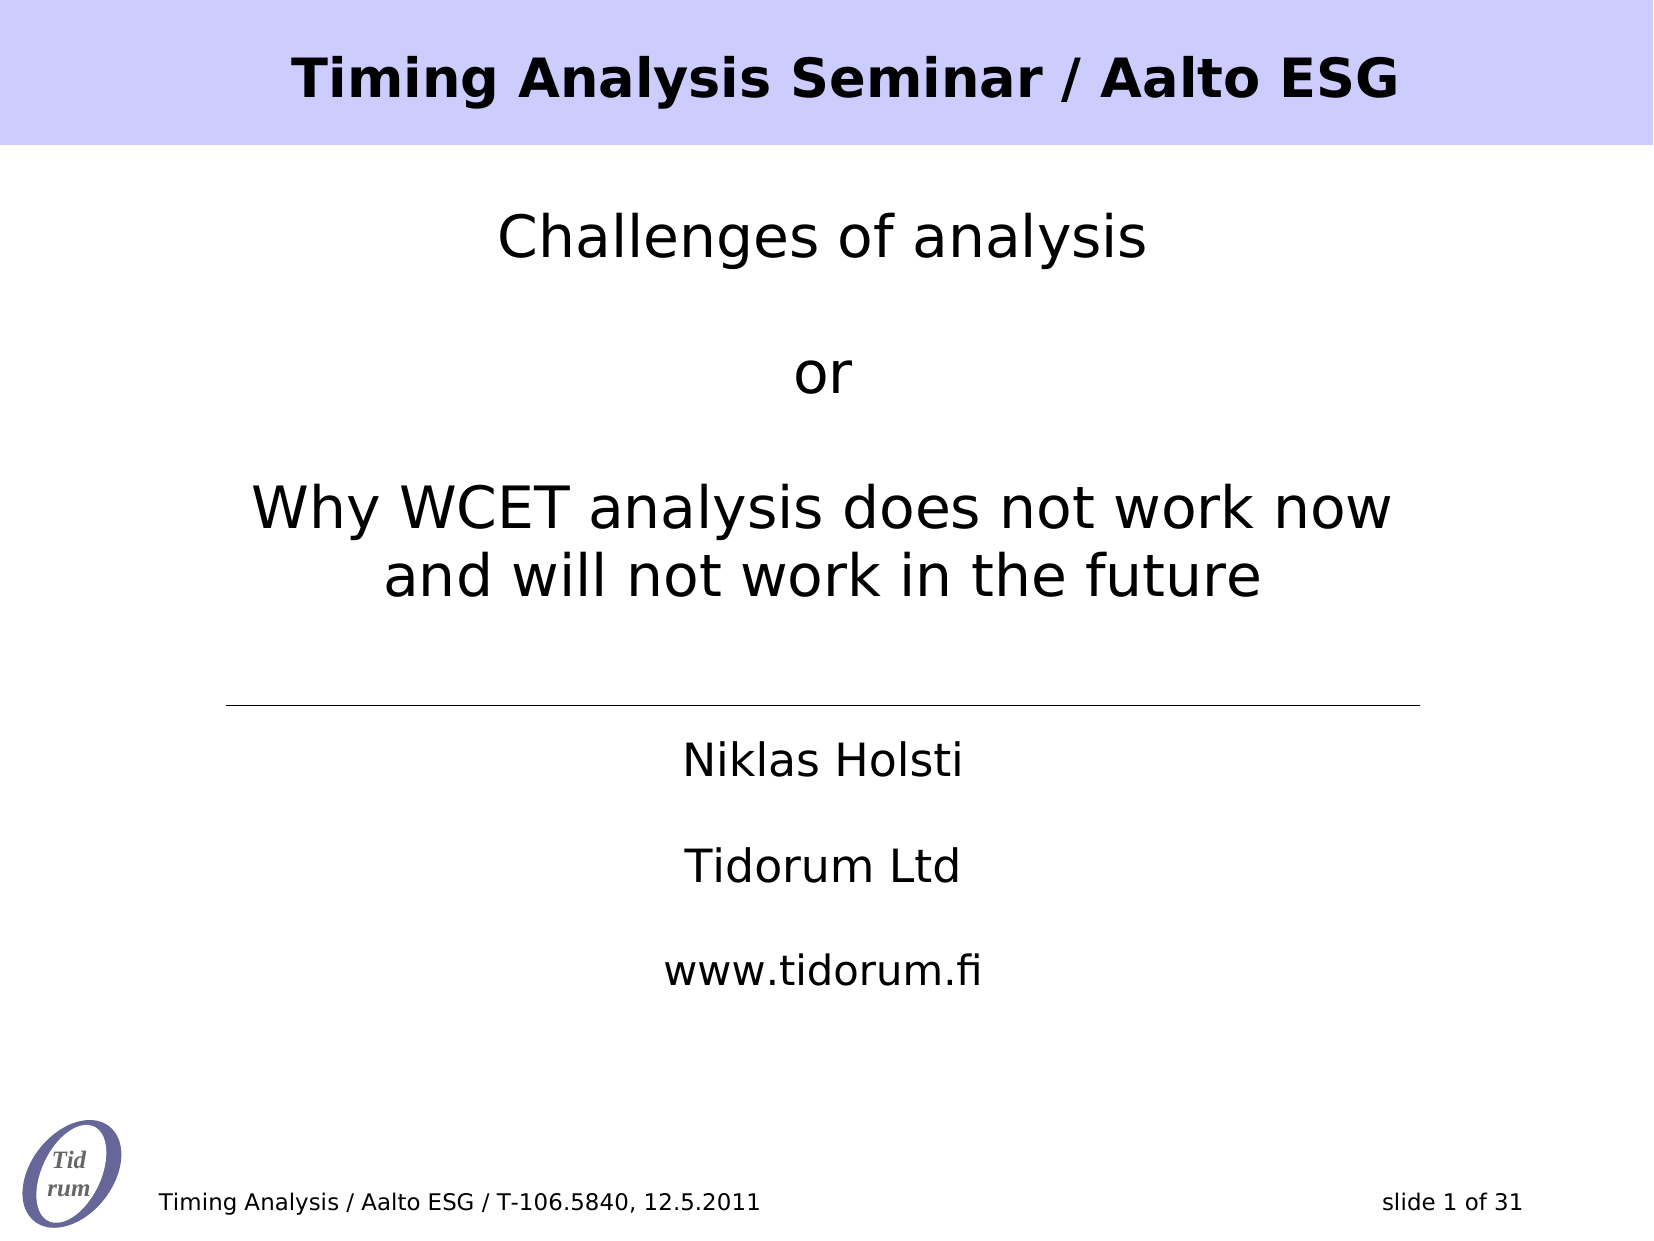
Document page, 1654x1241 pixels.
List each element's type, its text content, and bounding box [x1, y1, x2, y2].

text_box Niklas Holsti Tidorum Ltd www.tidorum.fi [547, 733, 1099, 1044]
text_box Challenges of analysis or Why WCET analysis does not work now and will not work in the future [251, 203, 1395, 611]
title Timing Analysis Seminar / Aalto ESG [57, 37, 1637, 120]
